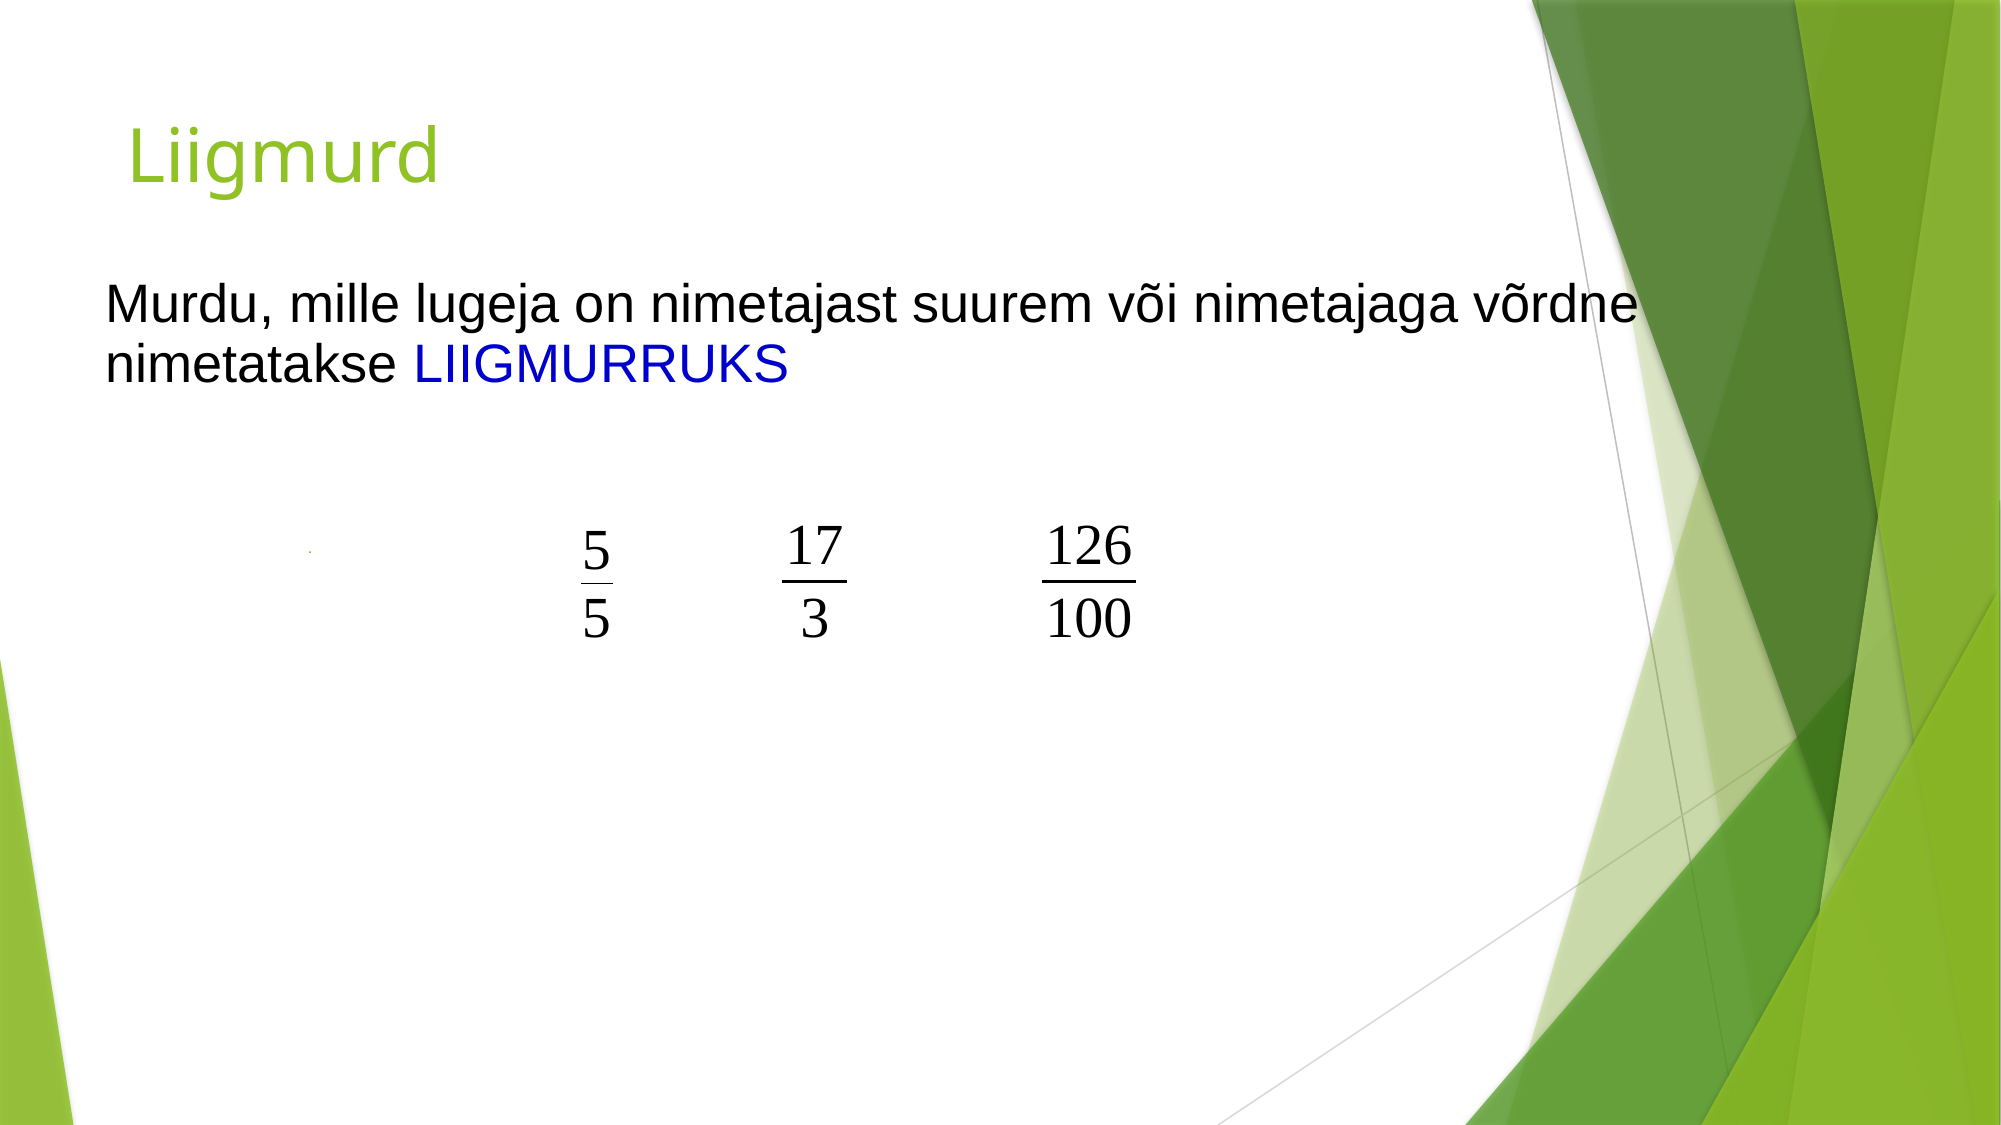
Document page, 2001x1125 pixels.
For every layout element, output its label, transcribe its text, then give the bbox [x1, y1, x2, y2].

chart [1033, 512, 1146, 650]
chart [773, 512, 857, 650]
text_box Murdu, mille lugeja on nimetajast suurem või nimetajaga võrdne nimetatakse LIIGMURRUKS [90, 265, 1657, 402]
chart [573, 517, 621, 650]
title Liigmurd [111, 99, 1522, 265]
